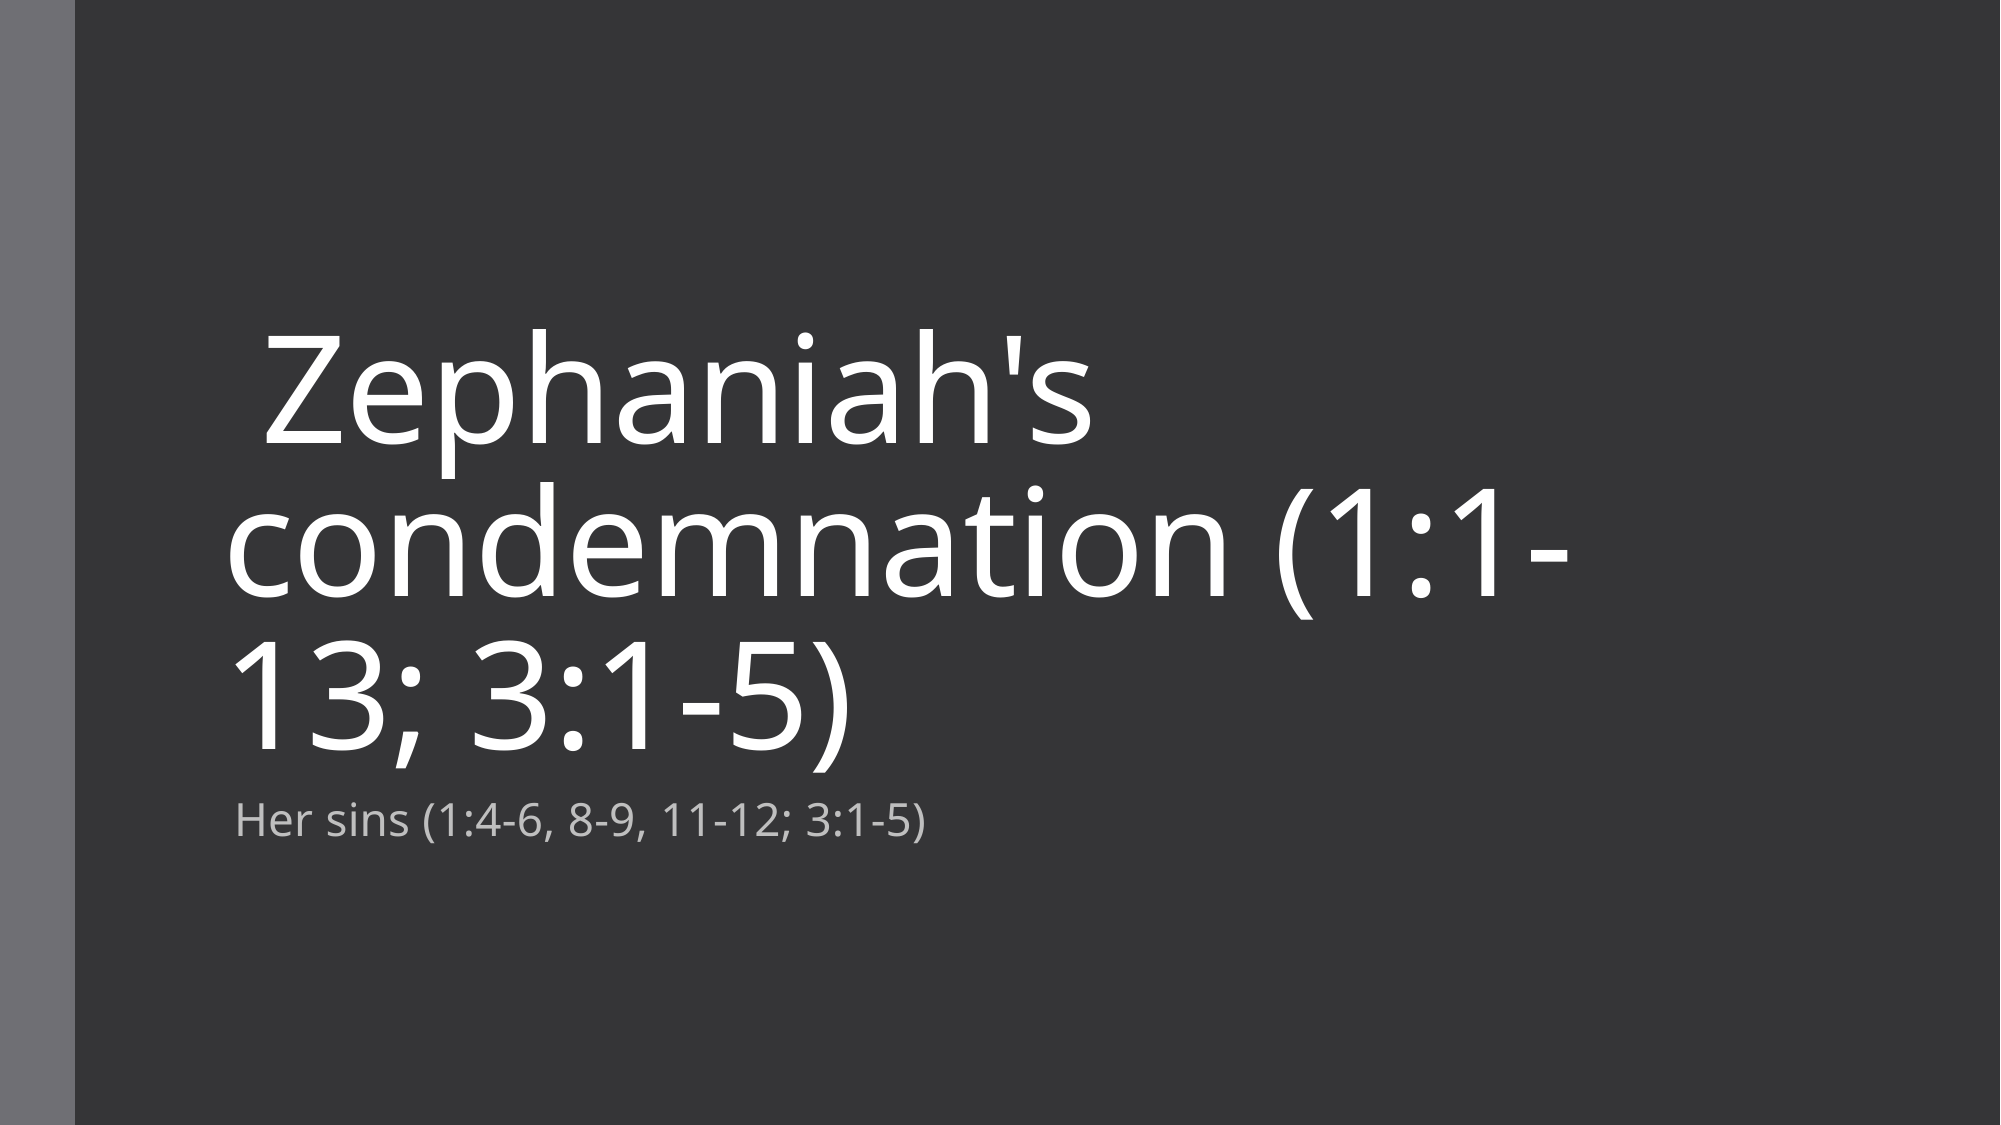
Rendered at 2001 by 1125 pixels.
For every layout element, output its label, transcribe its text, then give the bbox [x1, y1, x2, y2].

title Zephaniah's condemnation (1:1-13; 3:1-5) [206, 124, 1752, 787]
subtitle Her sins (1:4-6, 8-9, 11-12; 3:1-5) [206, 787, 1752, 1066]
